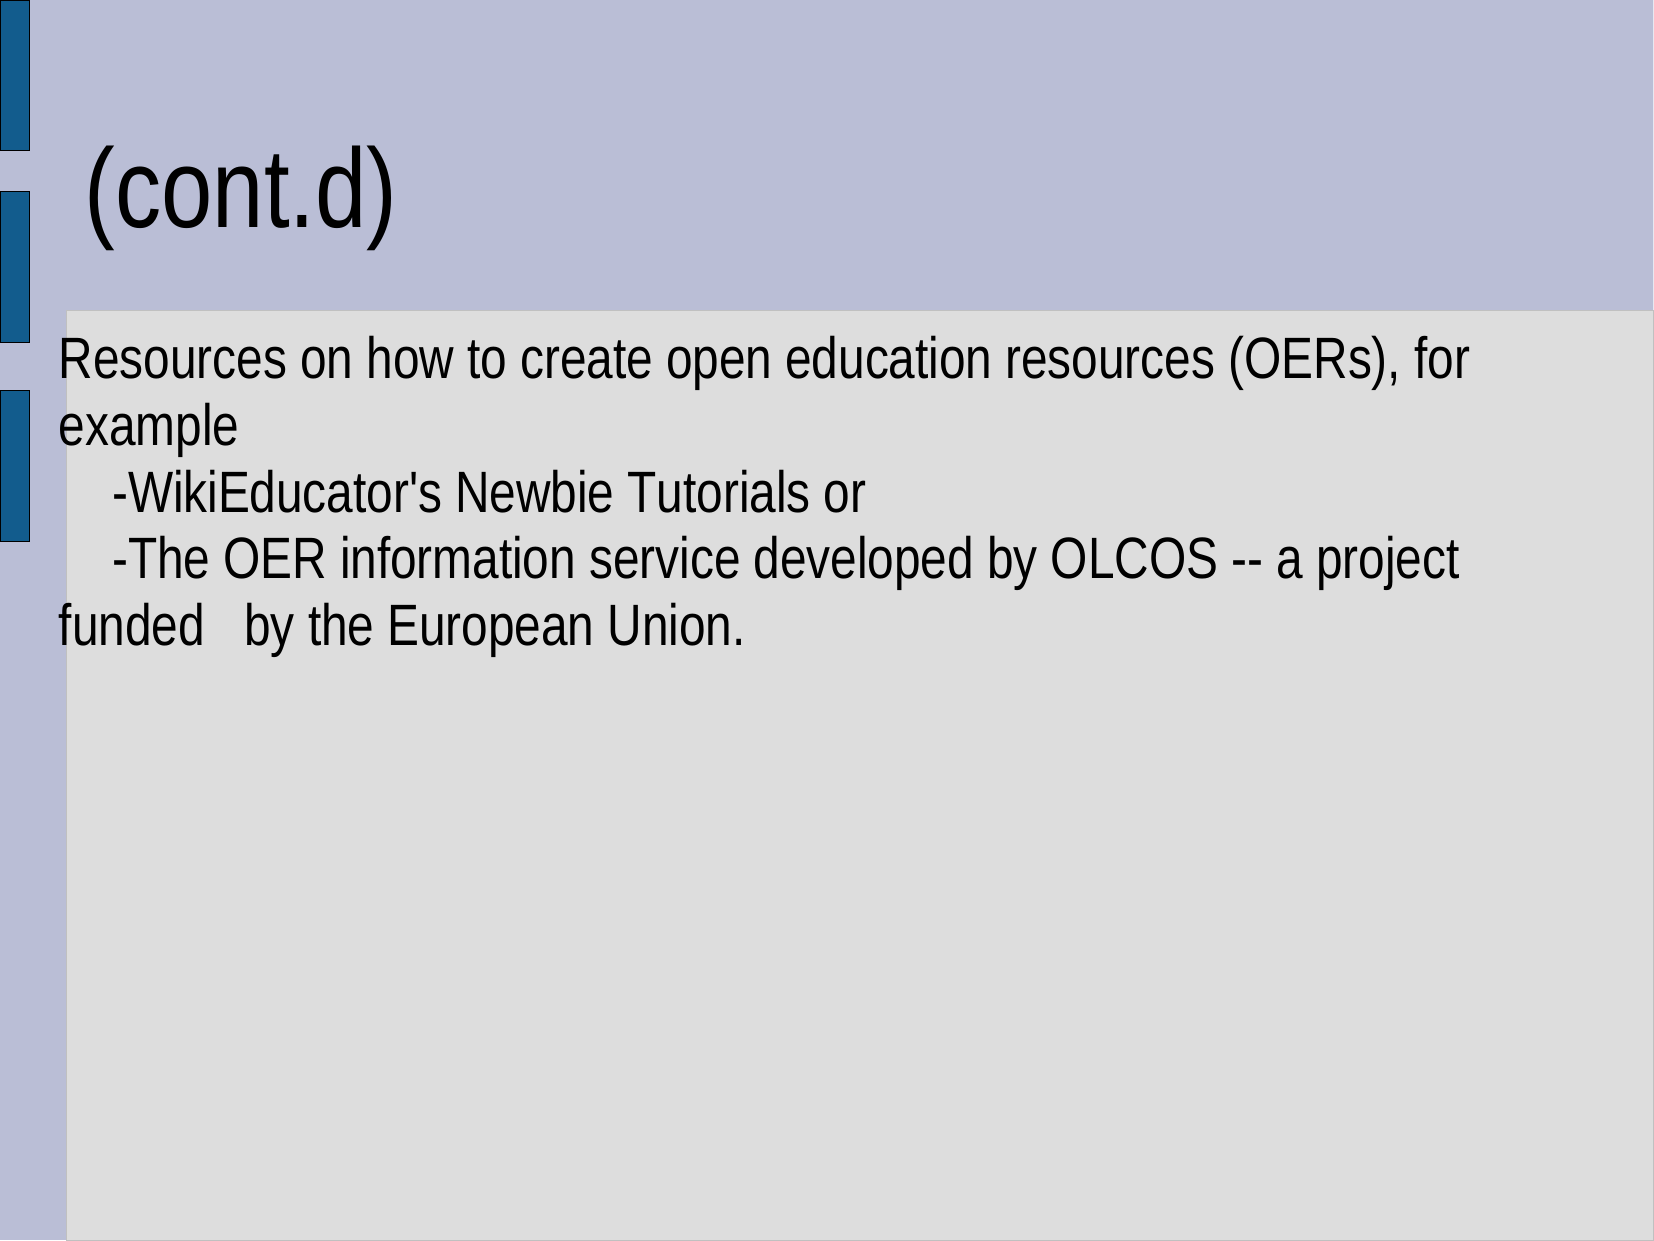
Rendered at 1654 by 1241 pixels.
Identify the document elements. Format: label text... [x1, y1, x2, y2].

text_box Resources on how to create open education resources (OERs), for example -WikiEducator's Newbie Tutorials or -The OER information service developed by OLCOS -- a project funded by the European Union. [59, 324, 1602, 1195]
text_box (cont.d) [59, 122, 1625, 251]
